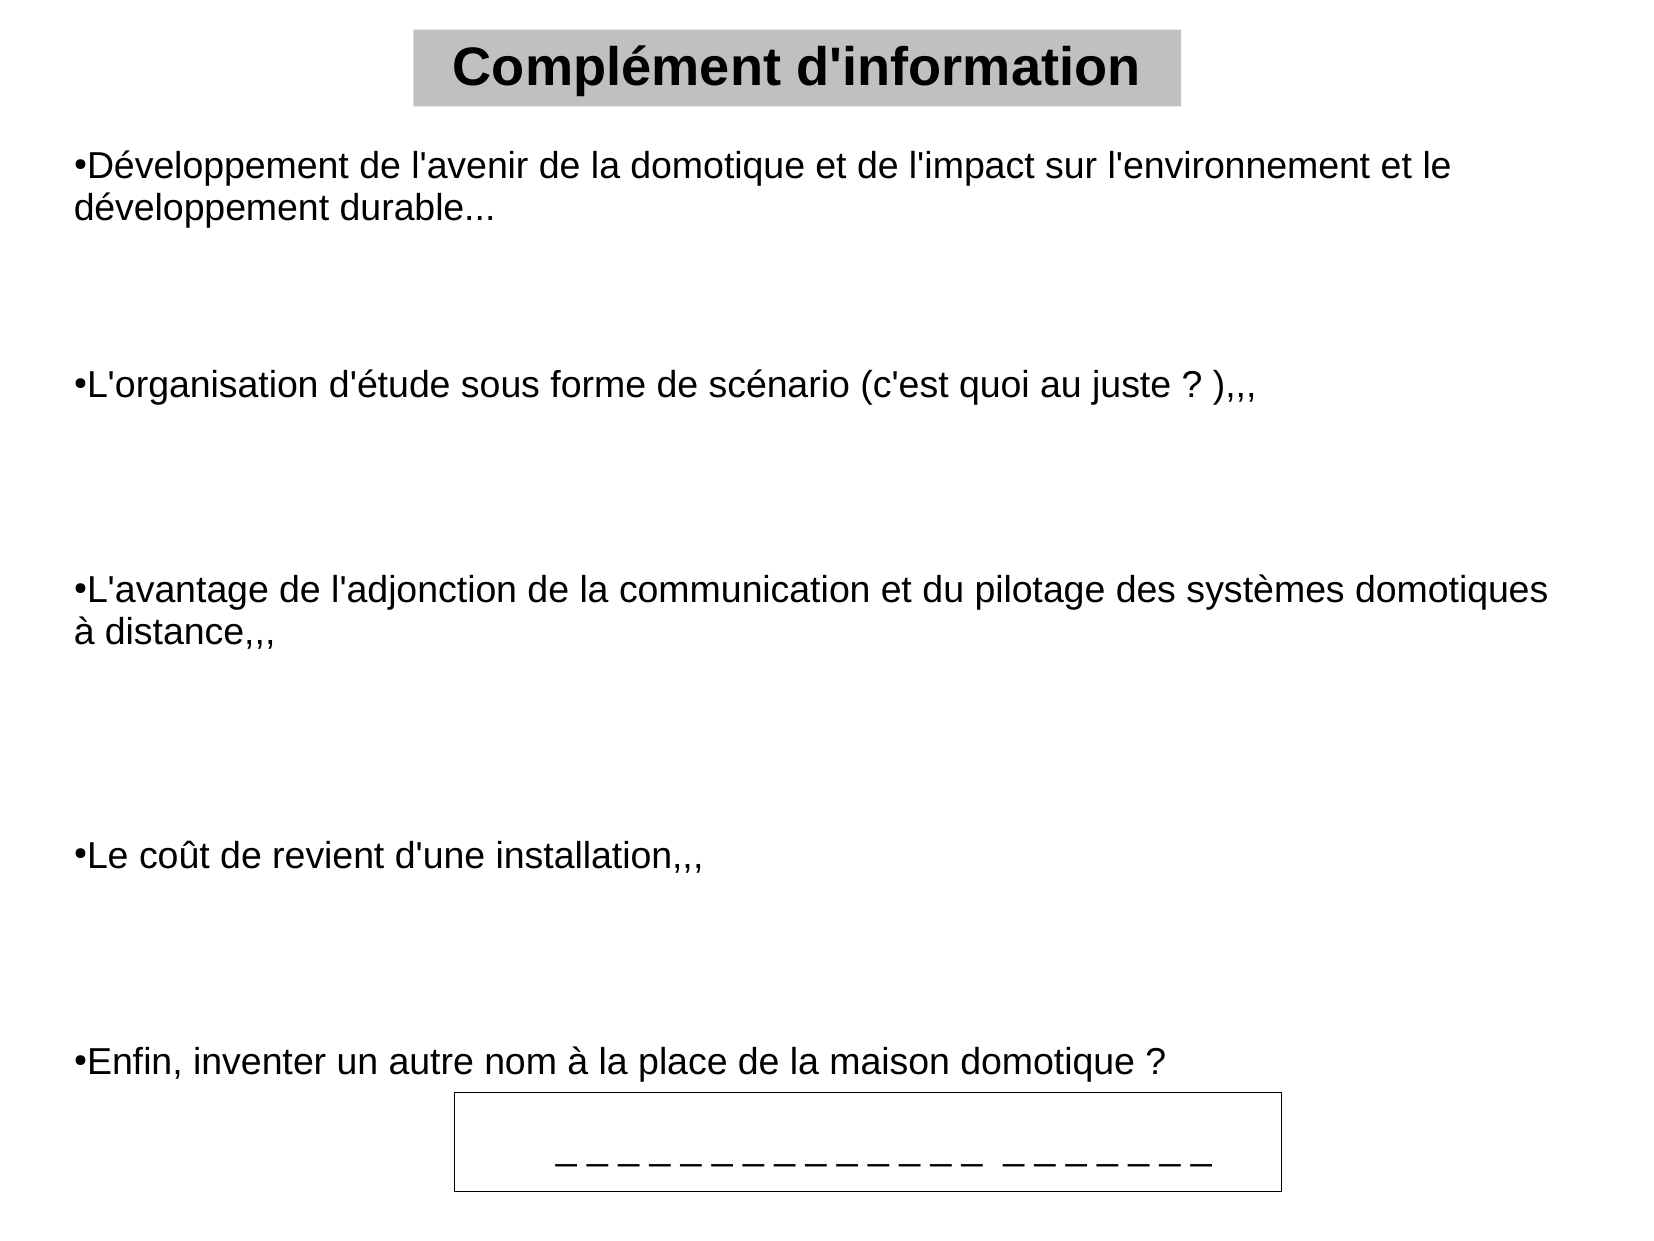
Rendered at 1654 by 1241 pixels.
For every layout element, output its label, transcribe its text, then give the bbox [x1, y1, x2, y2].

text_box L'avantage de l'adjonction de la communication et du pilotage des systèmes domotiques à distance,,, [59, 561, 1595, 660]
text_box Complément d'information [413, 29, 1182, 107]
text_box Développement de l'avenir de la domotique et de l'impact sur l'environnement et le développement durable... [59, 137, 1595, 237]
text_box Enfin, inventer un autre nom à la place de la maison domotique ? [59, 1033, 1595, 1091]
text_box _ _ _ _ _ _ _ _ _ _ _ _ _ _ _ _ _ _ _ _ _ [454, 1092, 1282, 1192]
text_box L'organisation d'étude sous forme de scénario (c'est quoi au juste ? ),,, [59, 356, 1565, 414]
text_box Le coût de revient d'une installation,,, [59, 826, 1595, 884]
